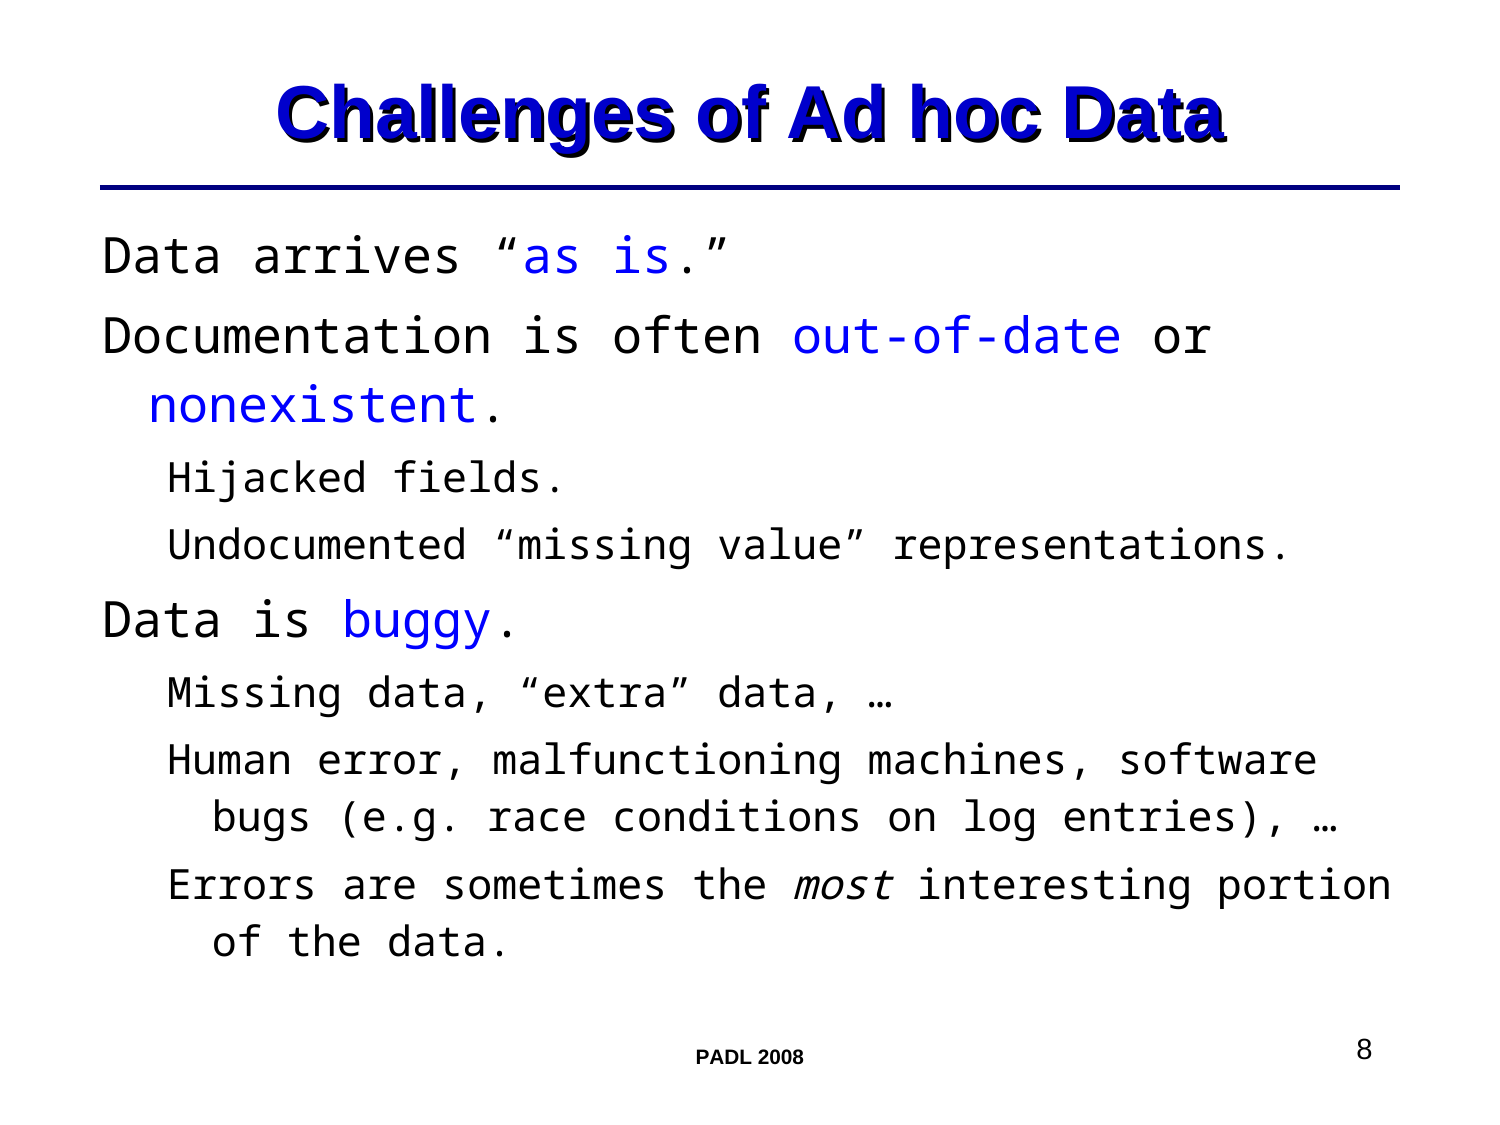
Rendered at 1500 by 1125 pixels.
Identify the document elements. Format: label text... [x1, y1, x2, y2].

list Data arrives “as is.” Documentation is often out-of-date or nonexistent. Hijacked fields. Undocumented “missing value” representations. Data is buggy. Missing data, “extra” data, … Human error, malfunctioning machines, software bugs (e.g. race conditions on log entries), … Errors are sometimes the most interesting portion of the data. [87, 212, 1438, 1013]
title Challenges of Ad hoc Data [99, 63, 1401, 163]
